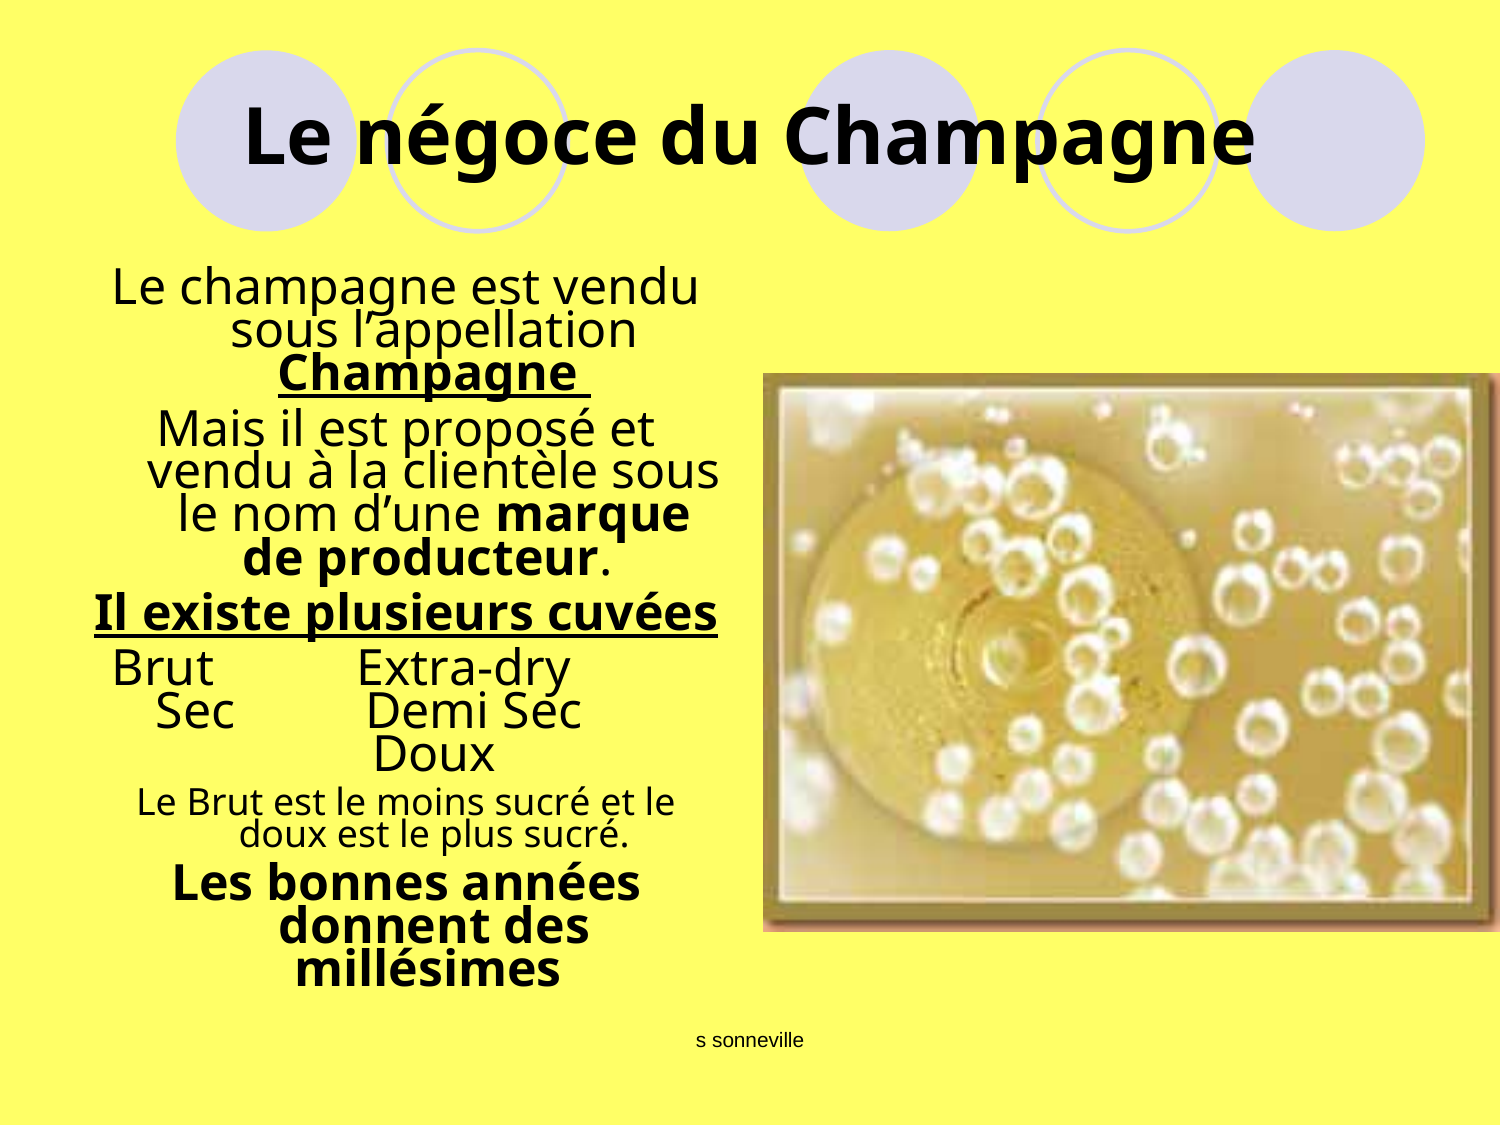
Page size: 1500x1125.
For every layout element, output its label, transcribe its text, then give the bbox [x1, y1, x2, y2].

title Le négoce du Champagne [75, 45, 1426, 233]
list Le champagne est vendu sous l’appellation Champagne Mais il est proposé et vendu à la clientèle sous le nom d’une marque de producteur. Il existe plusieurs cuvées Brut Extra-dry Sec Demi Sec Doux Le Brut est le moins sucré et le doux est le plus sucré. Les bonnes années donnent des millésimes [75, 262, 738, 1037]
picture [763, 373, 1500, 932]
